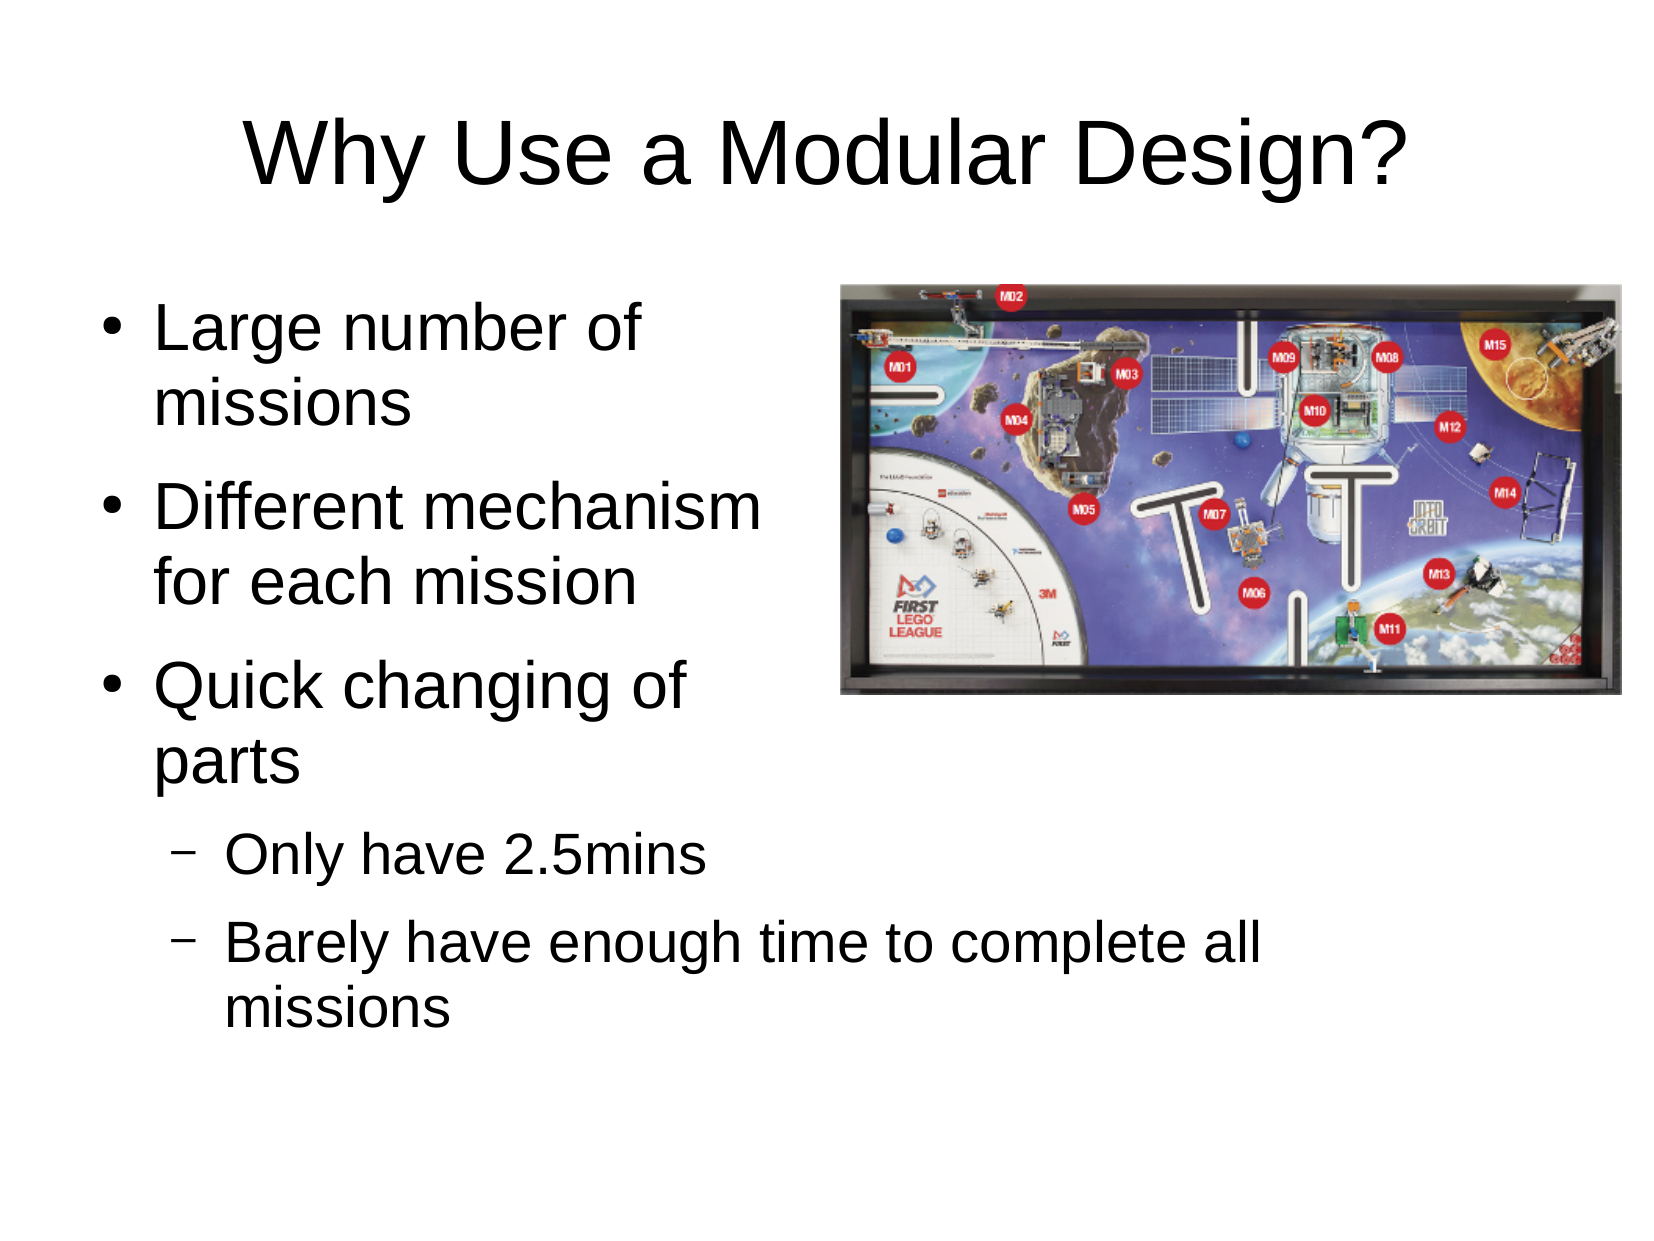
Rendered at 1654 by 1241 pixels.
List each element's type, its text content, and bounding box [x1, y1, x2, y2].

title Why Use a Modular Design? [82, 49, 1571, 257]
list Large number of missions Different mechanism for each mission Quick changing of parts Only have 2.5mins Barely have enough time to complete all missions [82, 290, 1486, 1111]
picture [840, 284, 1622, 695]
